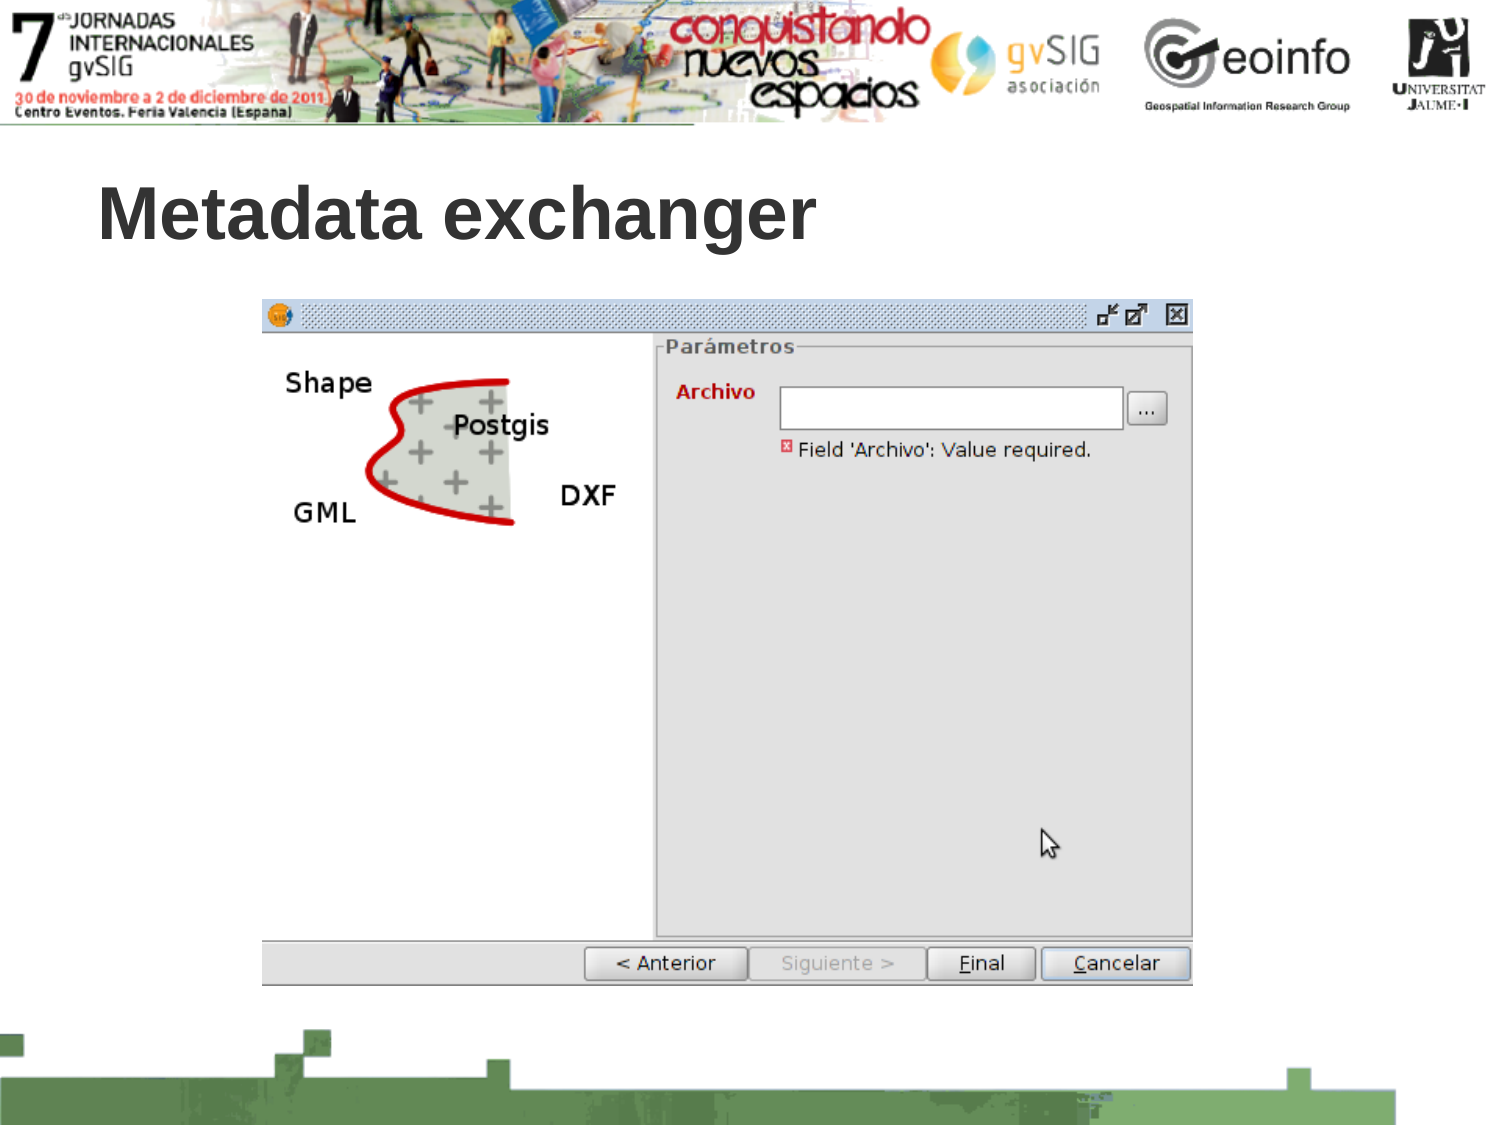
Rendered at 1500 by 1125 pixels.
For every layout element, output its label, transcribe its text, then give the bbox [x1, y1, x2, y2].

title Metadata exchanger [97, 155, 1401, 273]
picture [0, 0, 1500, 1125]
